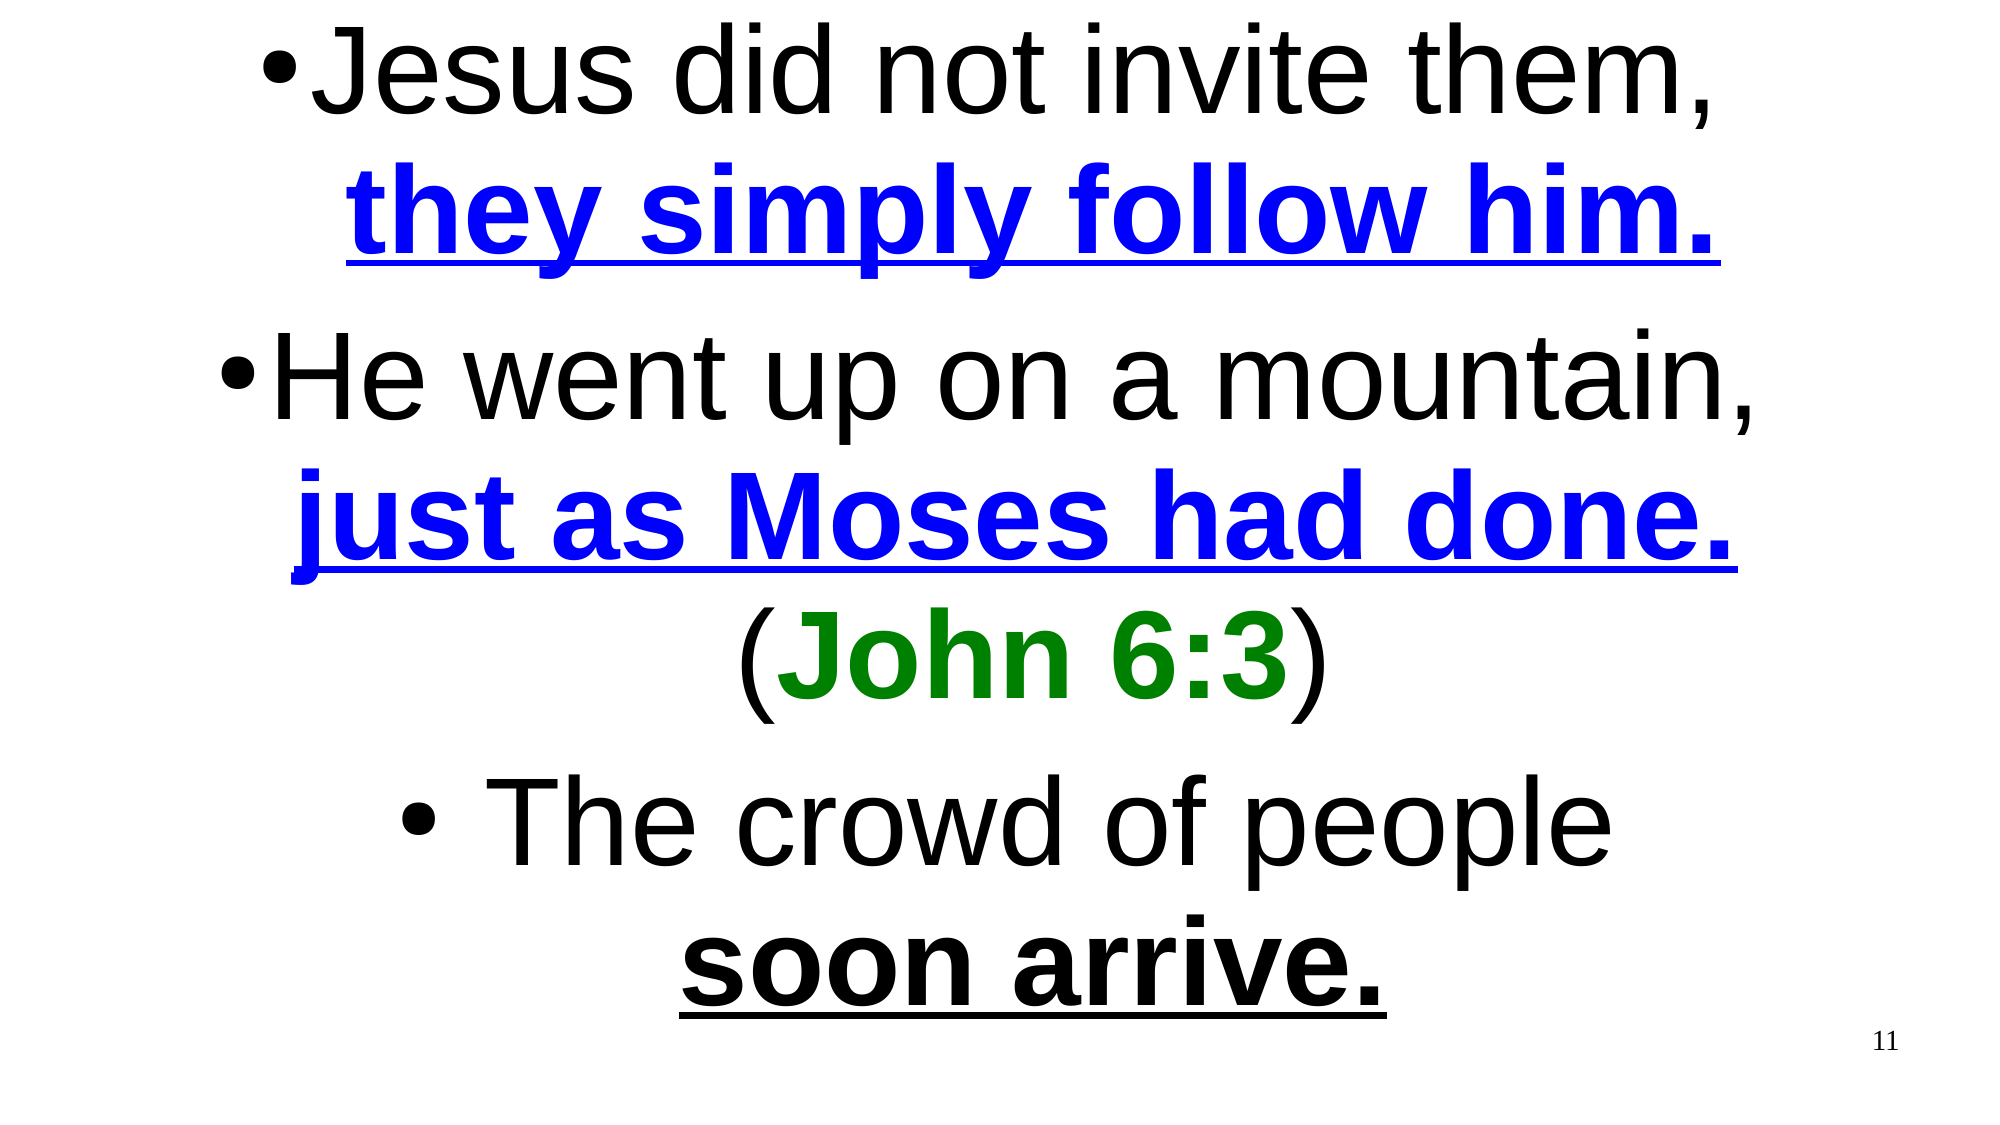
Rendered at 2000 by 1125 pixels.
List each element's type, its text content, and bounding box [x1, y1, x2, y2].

list Jesus did not invite them, they simply follow him. He went up on a mountain, just as Moses had done. (John 6:3) The crowd of people soon arrive. [0, 0, 1996, 1123]
